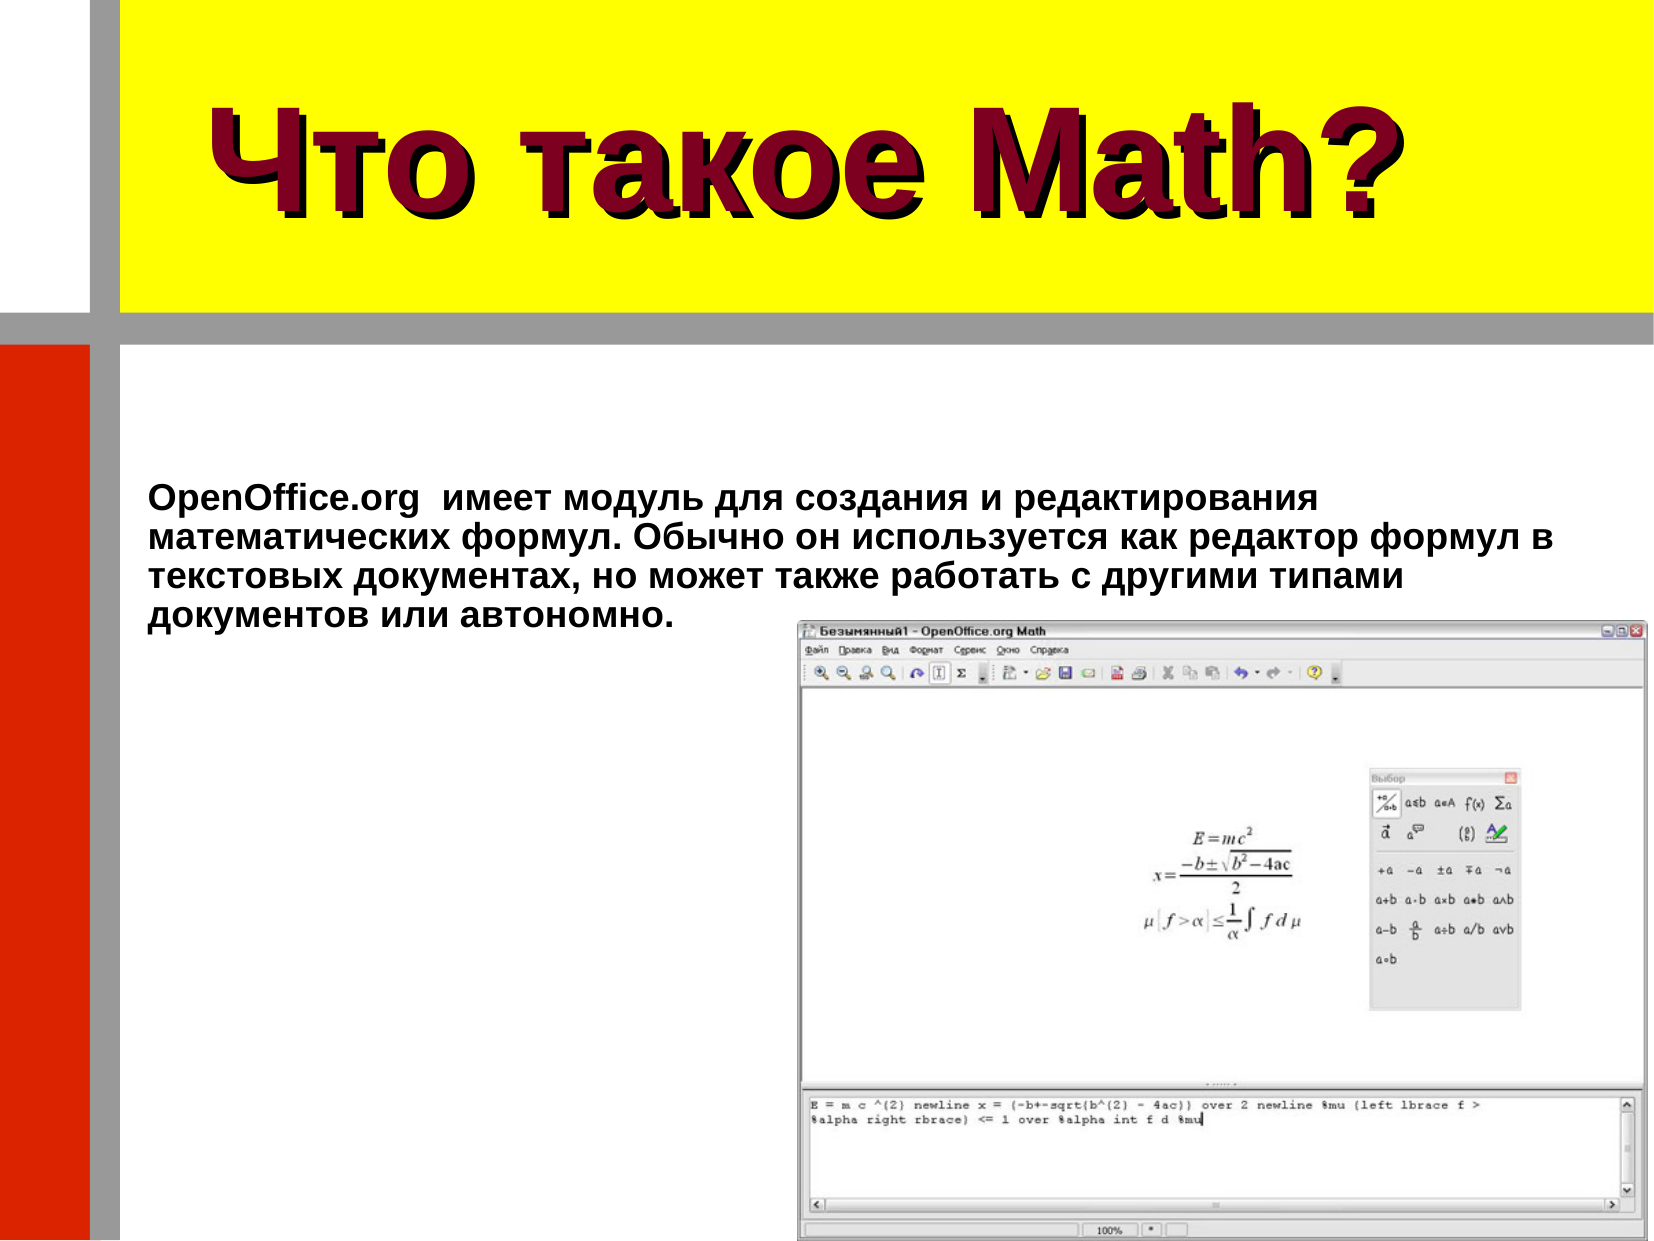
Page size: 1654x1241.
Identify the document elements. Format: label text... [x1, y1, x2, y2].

subtitle OpenOffice.org имеет модуль для создания и редактирования математических формул. Обычно он используется как редактор формул в текстовых документах, но может также работать с другими типами документов или автономно. [147, 354, 1560, 1241]
picture [797, 620, 1648, 1241]
title Что такое Math? [204, 52, 1617, 279]
